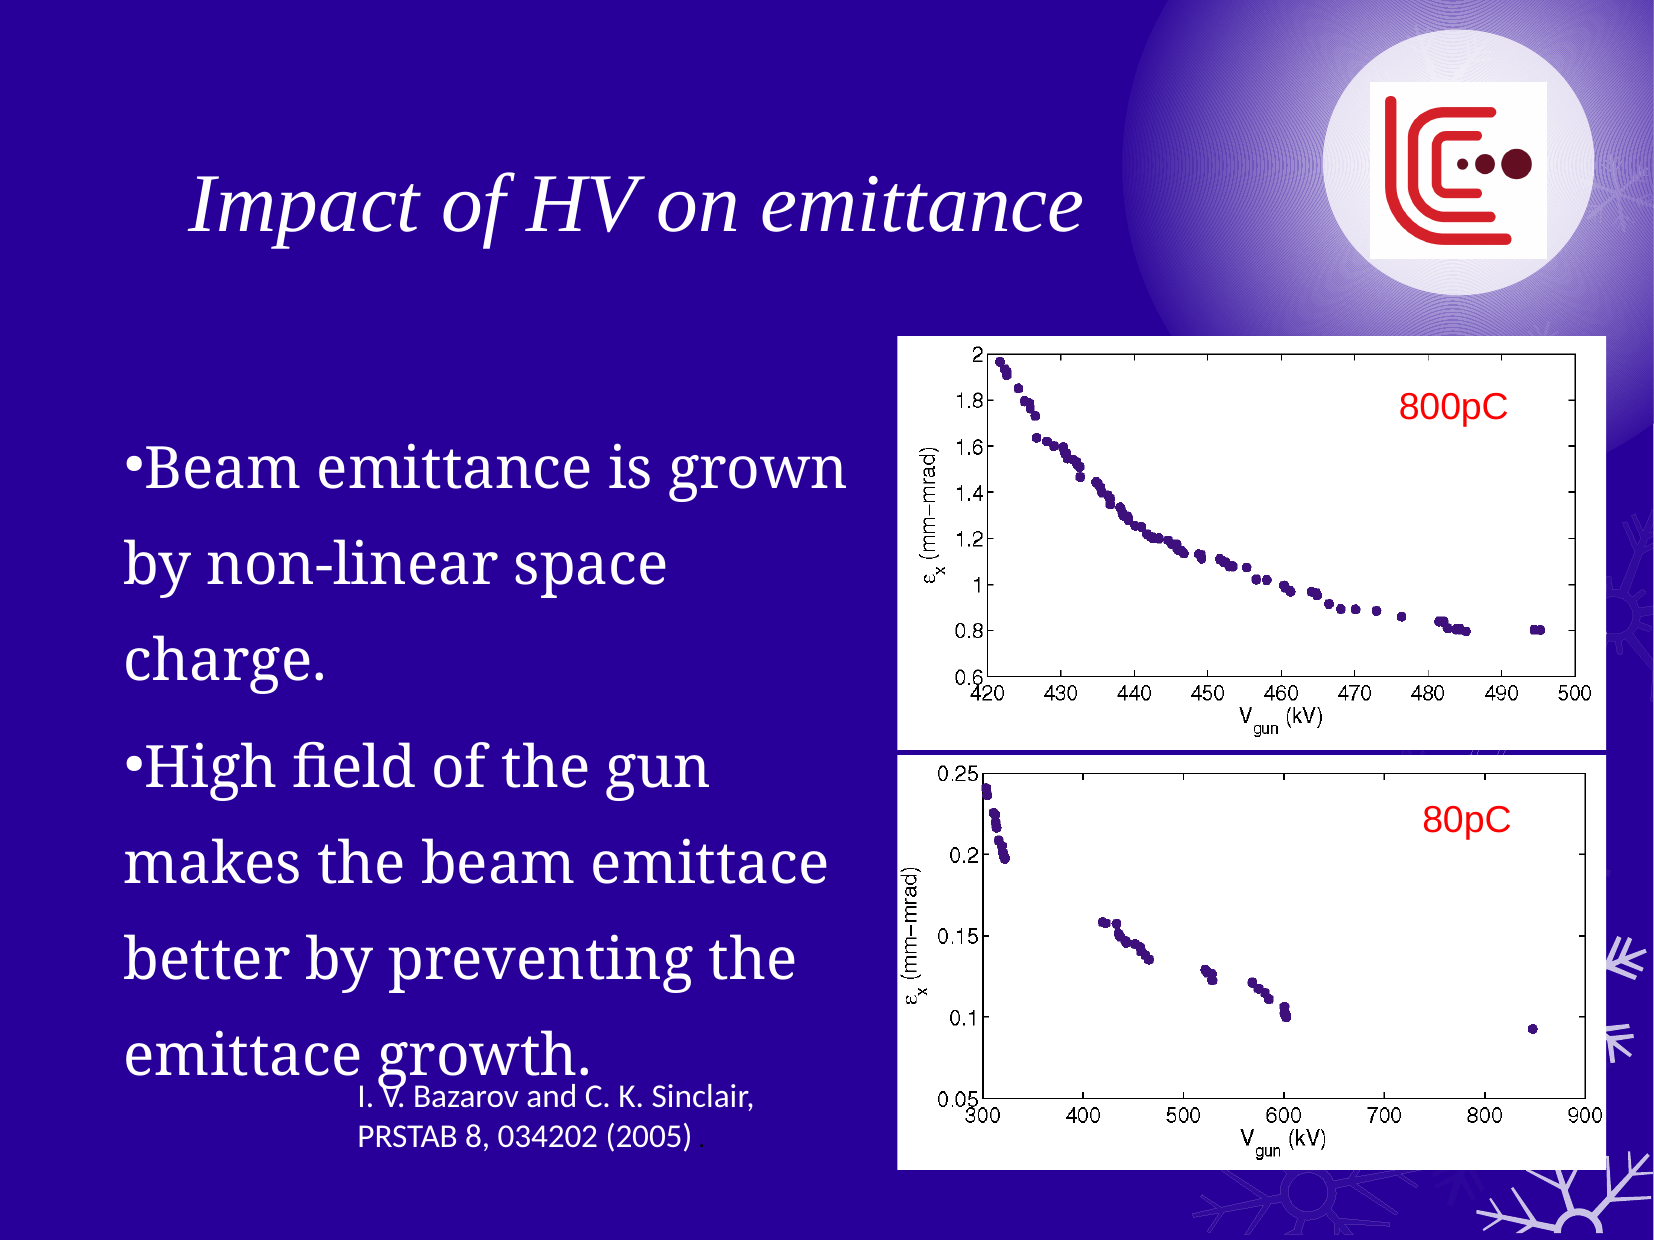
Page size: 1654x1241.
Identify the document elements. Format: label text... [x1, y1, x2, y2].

subtitle Beam emittance is grown by non-linear space charge. High field of the gun makes the beam emittace better by preventing the emittace growth. [94, 344, 851, 1158]
picture [897, 336, 1607, 751]
title Impact of HV on emittance [188, 70, 1476, 337]
text_box 80pC [1407, 791, 1527, 849]
picture [897, 755, 1607, 1170]
text_box 800pC [1383, 377, 1524, 435]
text_box I. V. Bazarov and C. K. Sinclair, PRSTAB 8, 034202 (2005) . [342, 1074, 886, 1179]
picture [1476, 82, 1547, 259]
